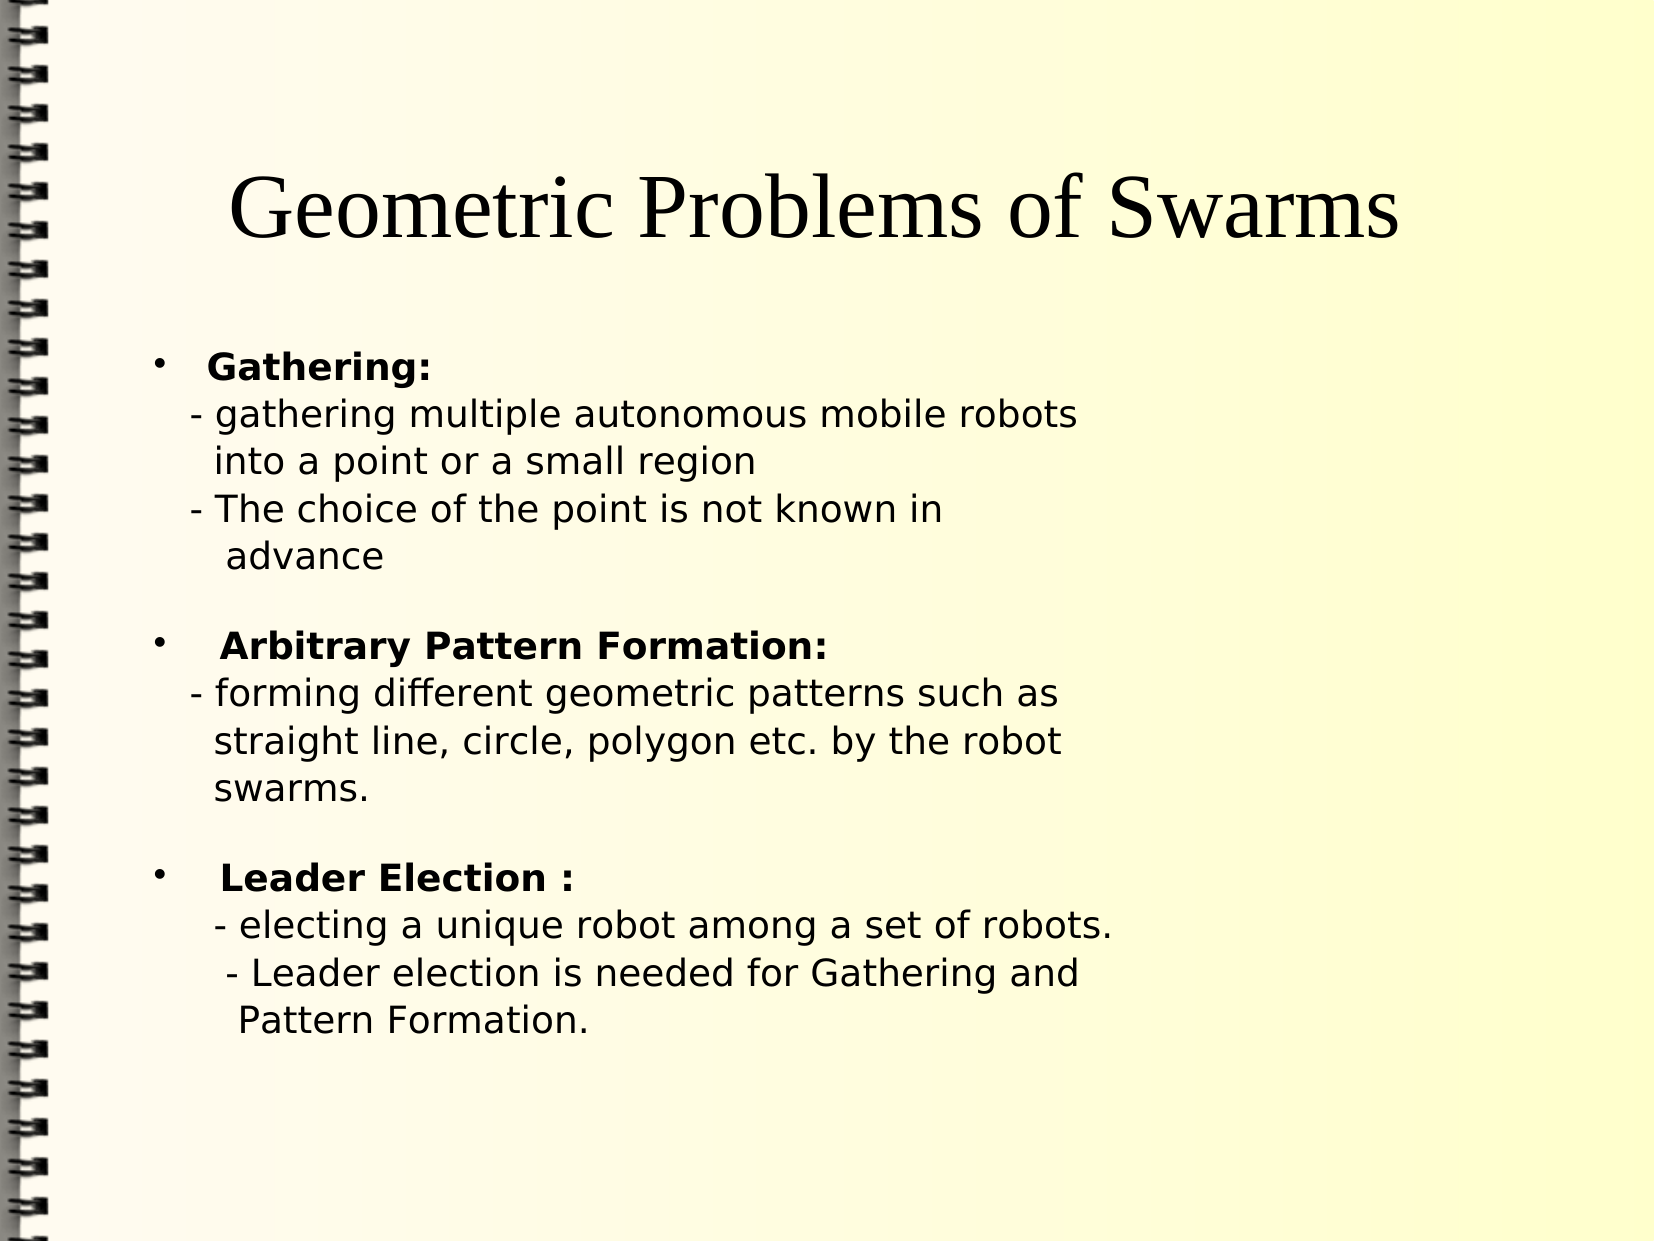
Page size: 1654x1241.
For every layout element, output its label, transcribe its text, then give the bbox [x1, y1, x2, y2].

picture [0, 0, 1654, 1241]
title Geometric Problems of Swarms [121, 102, 1534, 310]
list Gathering: - gathering multiple autonomous mobile robots into a point or a small region - The choice of the point is not known in advance Arbitrary Pattern Formation: - forming different geometric patterns such as straight line, circle, polygon etc. by the robot swarms. Leader Election : - electing a unique robot among a set of robots. - Leader election is needed for Gathering and Pattern Formation. [121, 344, 1534, 1164]
